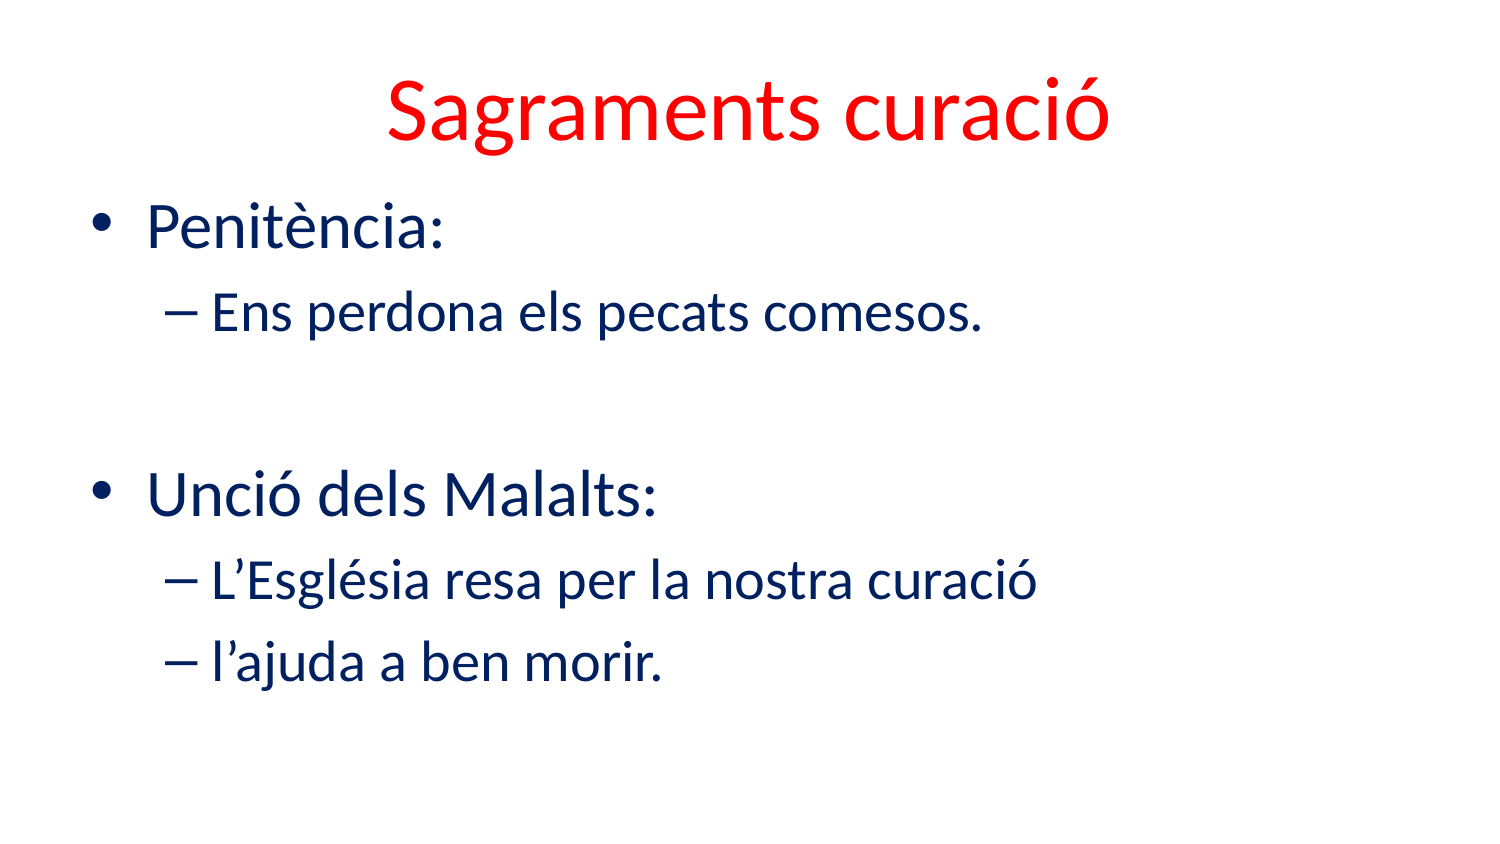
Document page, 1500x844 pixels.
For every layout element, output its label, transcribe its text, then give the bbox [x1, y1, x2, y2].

list Penitència: Ens perdona els pecats comesos. Unció dels Malalts: L’Església resa per la nostra curació l’ajuda a ben morir. [75, 173, 1425, 794]
title Sagraments curació [75, 33, 1425, 173]
